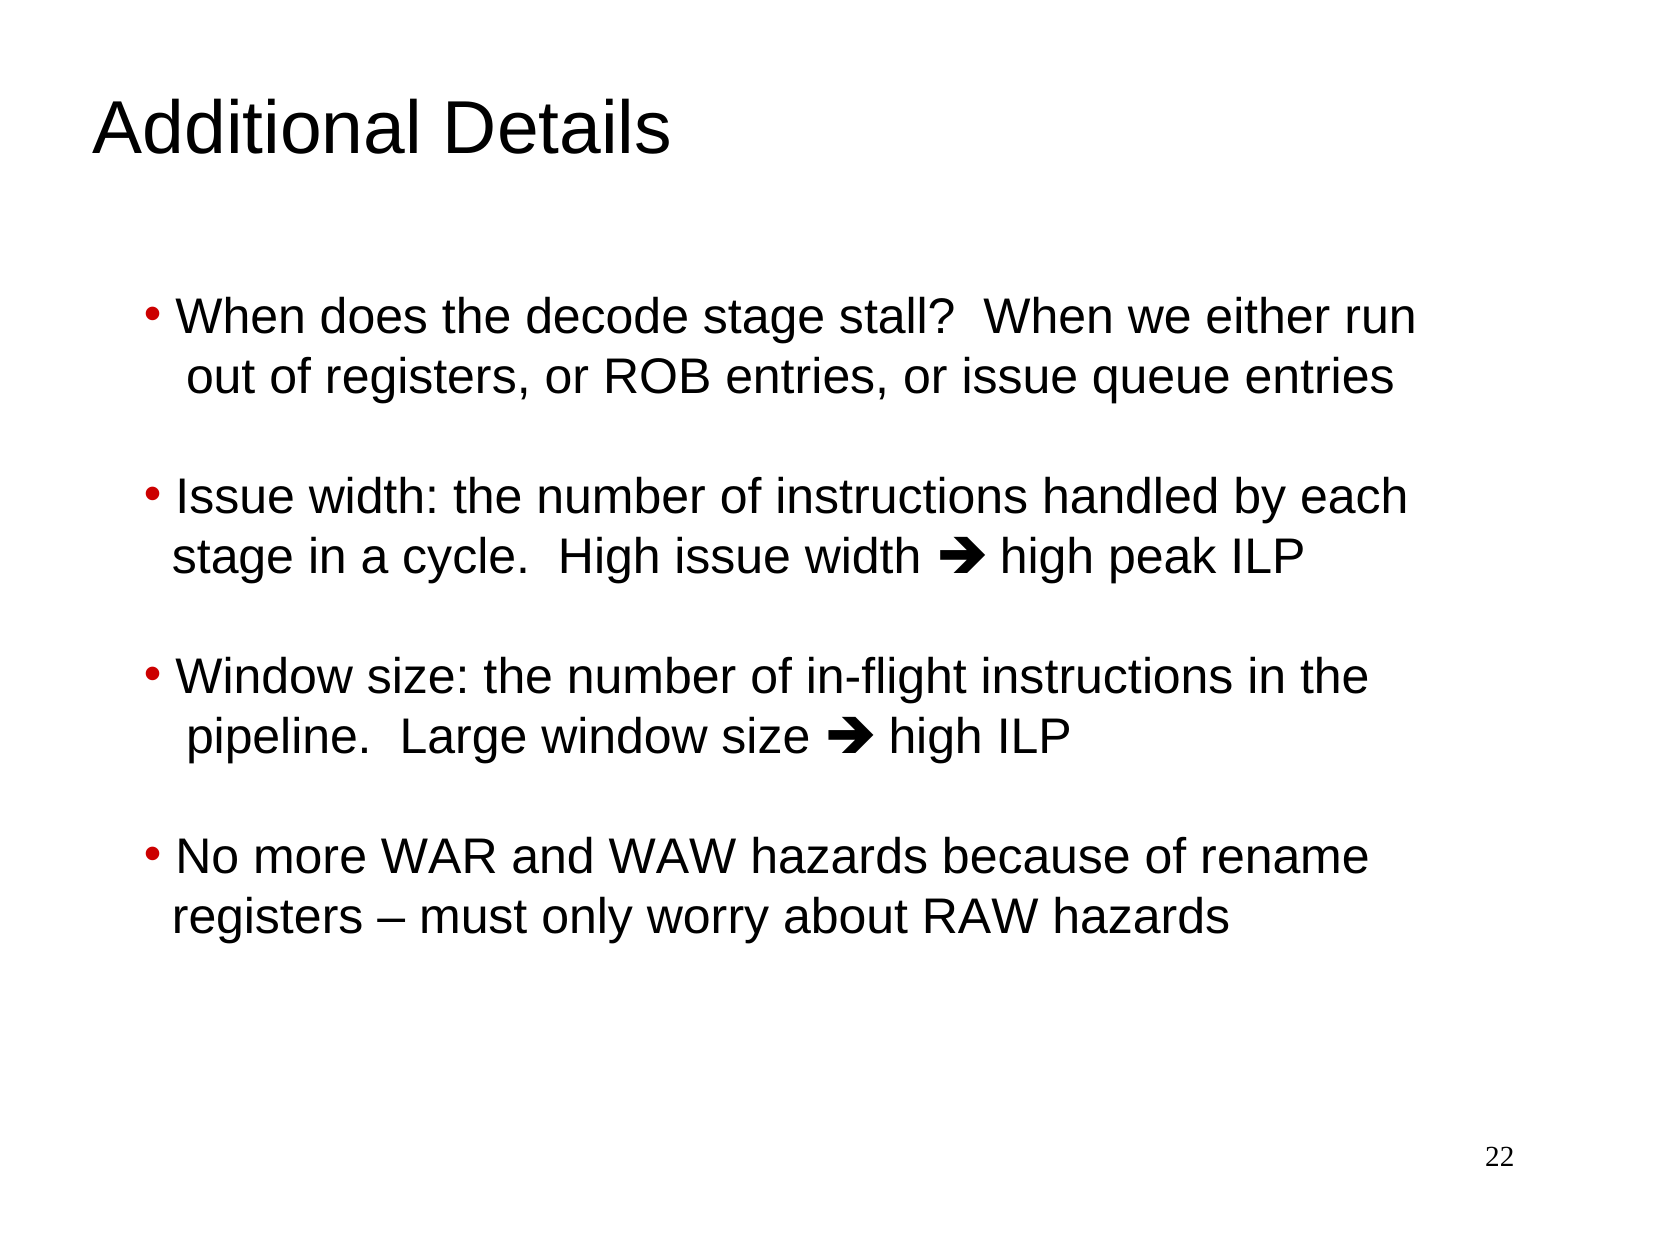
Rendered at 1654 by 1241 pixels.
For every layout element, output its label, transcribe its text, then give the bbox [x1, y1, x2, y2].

text_box Additional Details [78, 71, 688, 177]
text_box When does the decode stage stall? When we either run out of registers, or ROB entries, or issue queue entries Issue width: the number of instructions handled by each stage in a cycle. High issue width  high peak ILP Window size: the number of in-flight instructions in the pipeline. Large window size  high ILP No more WAR and WAW hazards because of rename registers – must only worry about RAW hazards [129, 275, 1433, 1011]
text_box <number> [1184, 1129, 1530, 1213]
